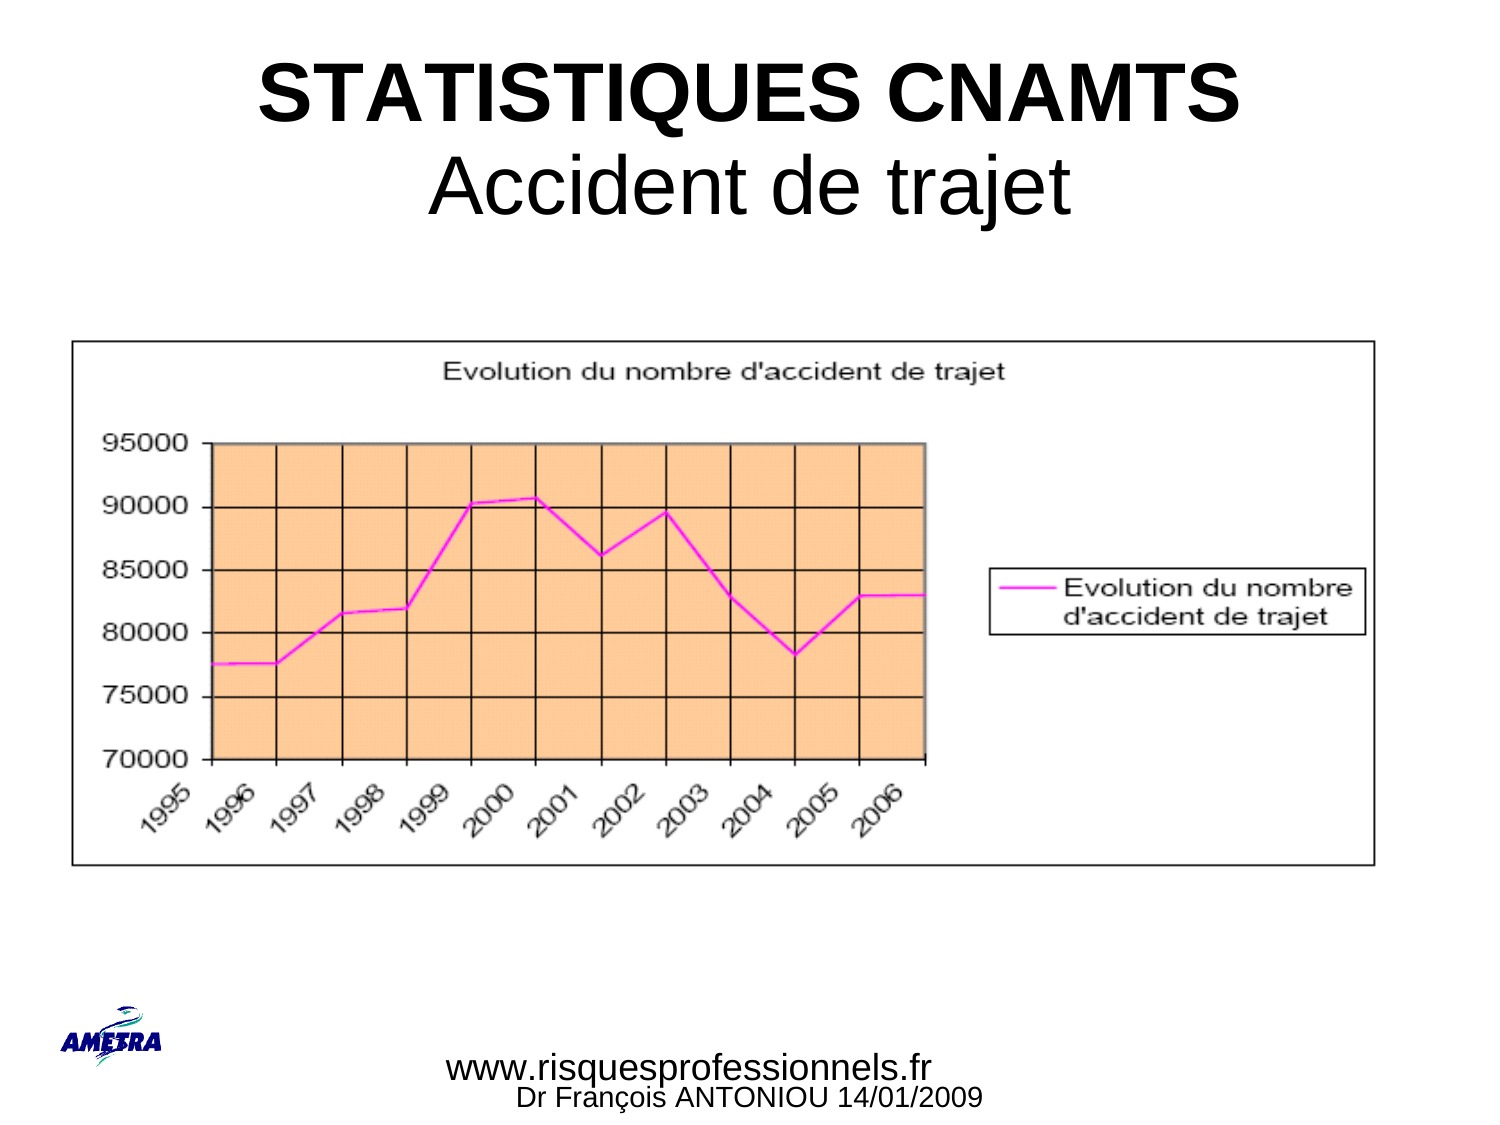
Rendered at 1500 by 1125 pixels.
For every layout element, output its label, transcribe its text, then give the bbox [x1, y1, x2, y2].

picture [41, 984, 184, 1093]
title STATISTIQUES CNAMTS Accident de trajet [75, 31, 1426, 247]
picture [29, 314, 1424, 905]
text_box www.risquesprofessionnels.fr [430, 1034, 1117, 1096]
